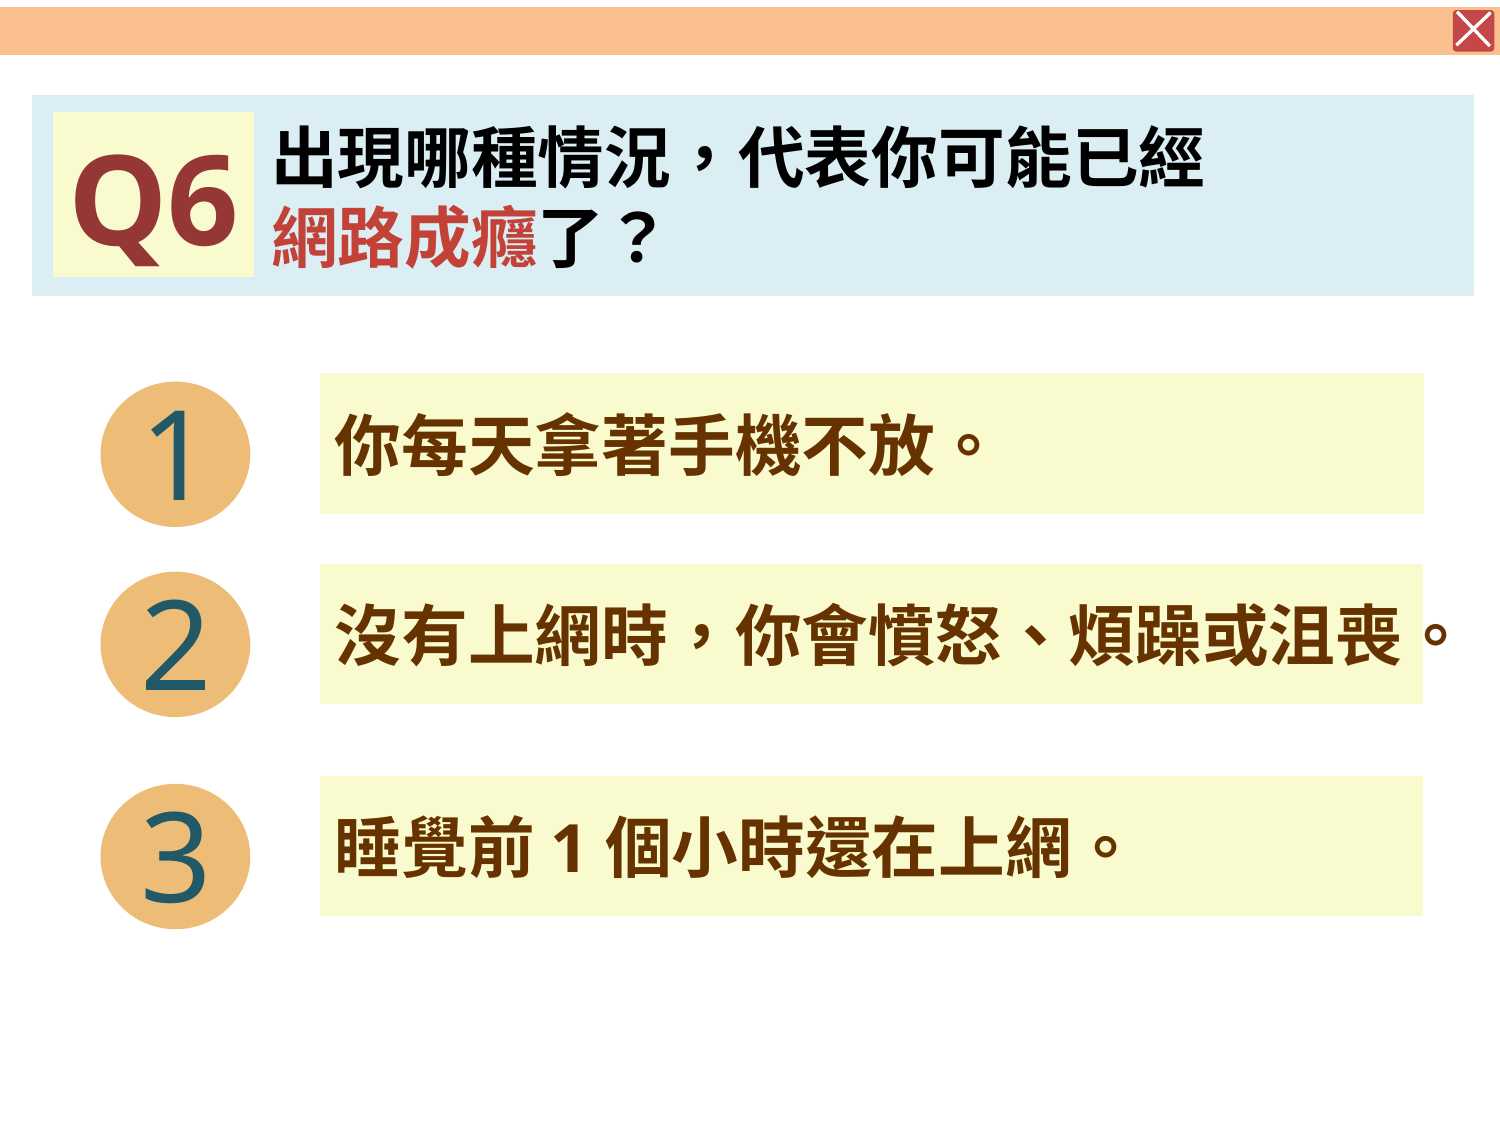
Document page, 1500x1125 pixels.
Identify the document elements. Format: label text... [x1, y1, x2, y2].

text_box [100, 802, 125, 911]
text_box 1 [125, 368, 266, 535]
text_box [32, 95, 1474, 296]
text_box 你每天拿著手機不放。 [320, 373, 1424, 514]
text_box [100, 590, 125, 699]
text_box [100, 400, 125, 509]
title 出現哪種情況，代表你可能已經 網路成癮了？ [255, 102, 1483, 290]
text_box 2 [125, 558, 266, 725]
text_box 3 [125, 770, 266, 937]
text_box [0, 7, 1500, 55]
text_box 睡覺前1個小時還在上網。 [320, 776, 1423, 916]
text_box Q6 [53, 112, 254, 277]
text_box 沒有上網時，你會憤怒、煩躁或沮喪。 [320, 564, 1423, 704]
